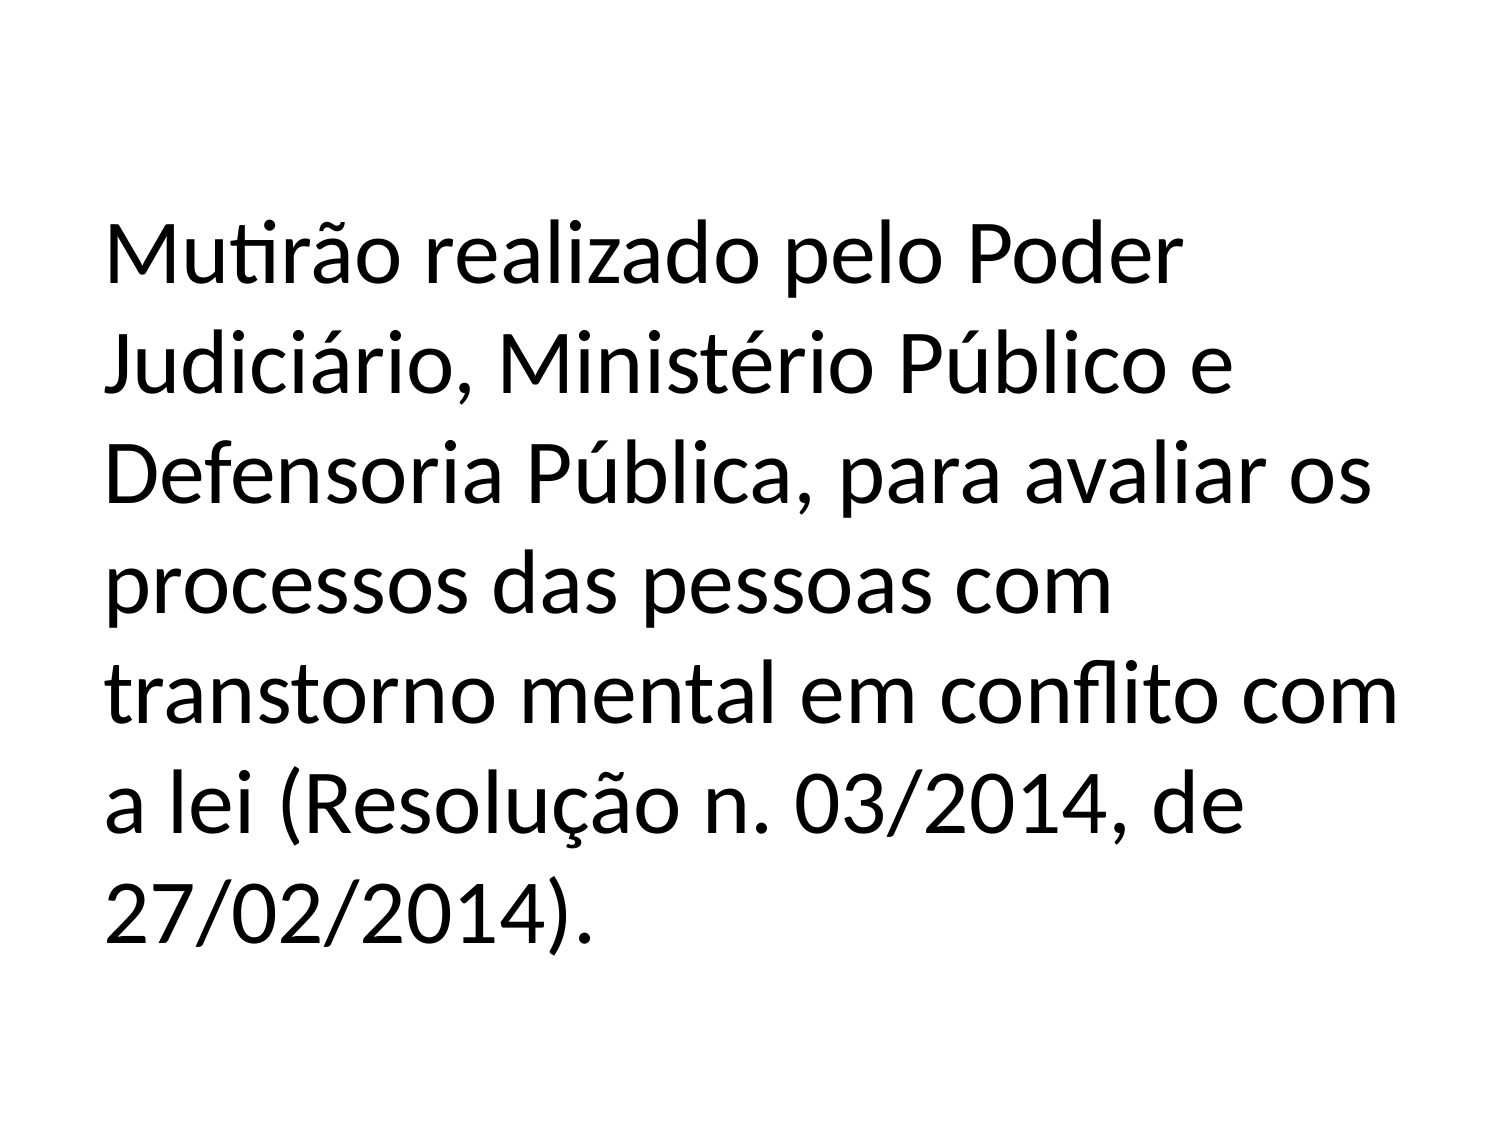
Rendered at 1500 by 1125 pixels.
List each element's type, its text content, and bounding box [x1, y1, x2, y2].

title Mutirão realizado pelo Poder Judiciário, Ministério Público e Defensoria Pública, para avaliar os processos das pessoas com transtorno mental em conflito com a lei (Resolução n. 03/2014, de 27/02/2014). [88, 184, 1439, 905]
